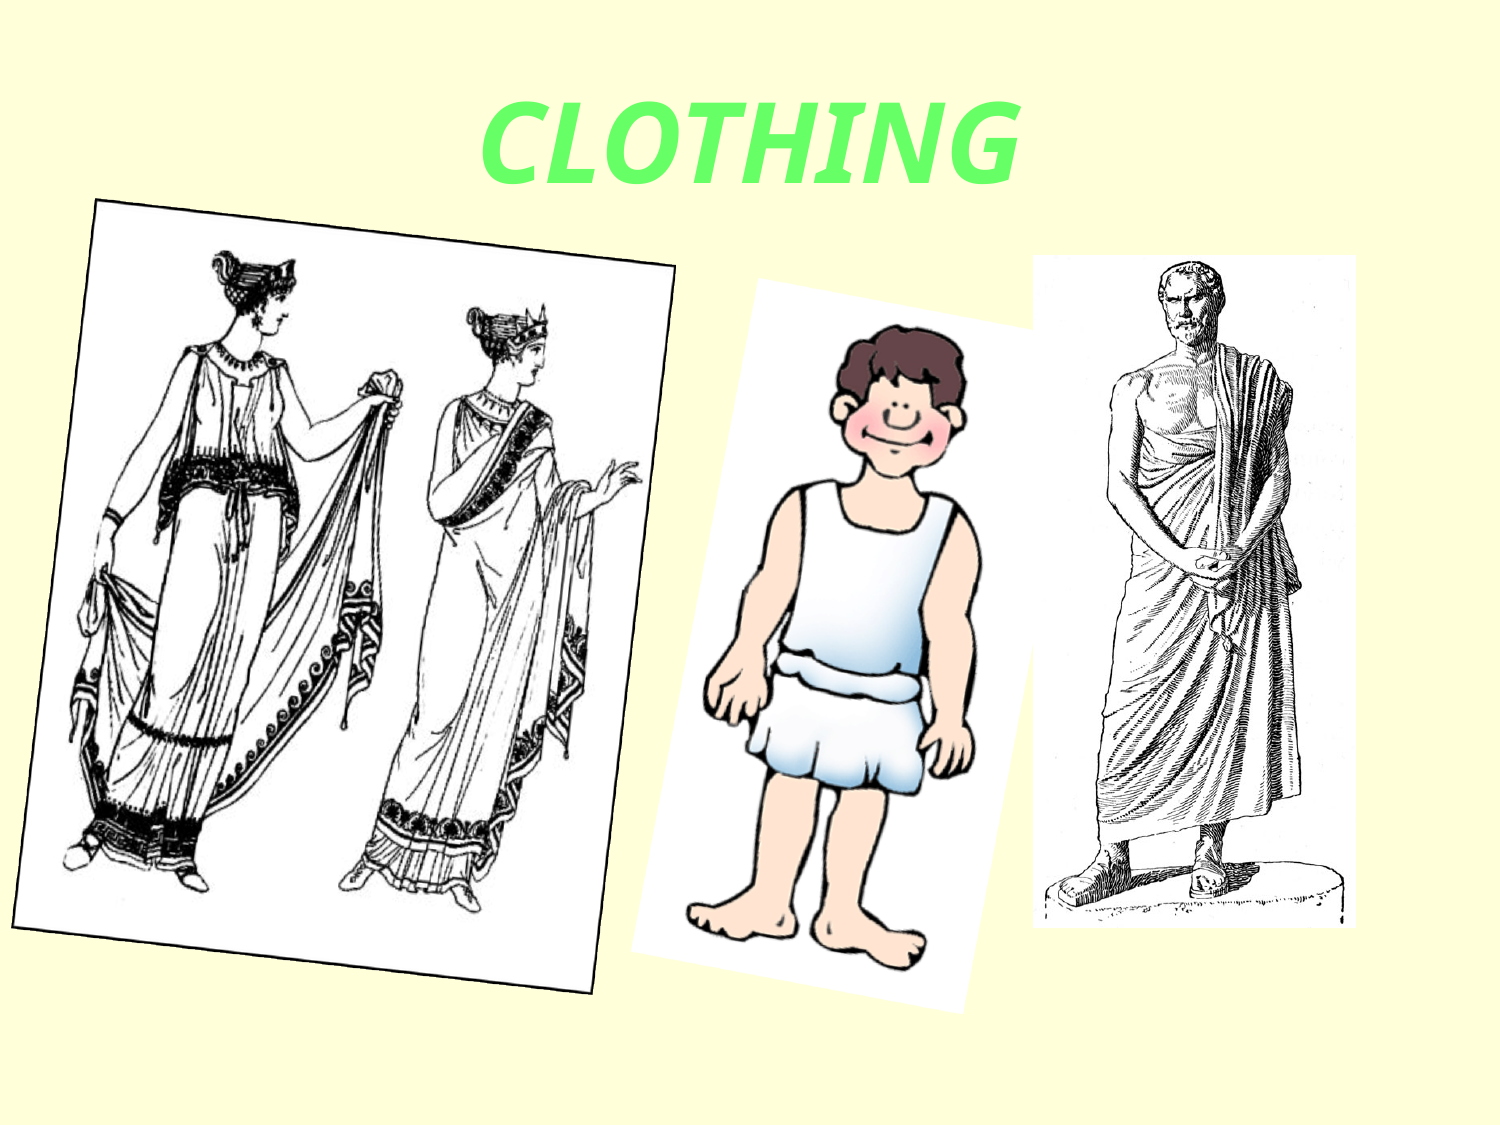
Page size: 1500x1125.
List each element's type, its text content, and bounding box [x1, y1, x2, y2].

picture [630, 255, 1356, 1014]
title CLOTHING [75, 45, 1425, 233]
picture [10, 197, 676, 995]
